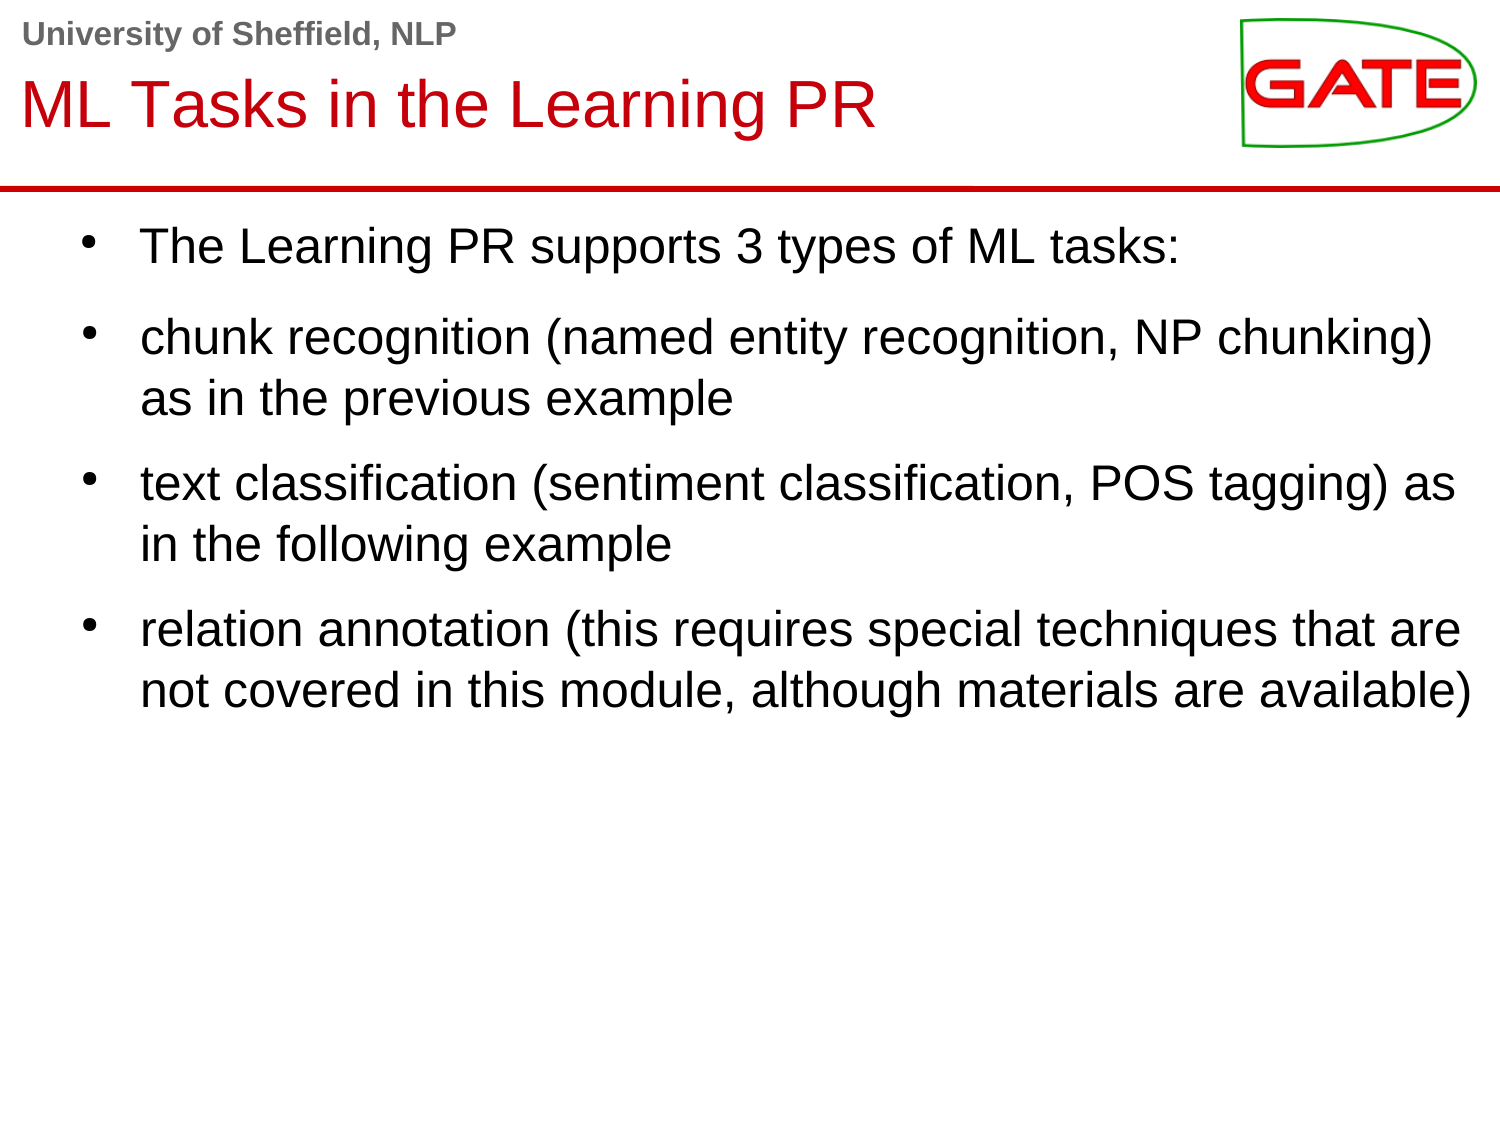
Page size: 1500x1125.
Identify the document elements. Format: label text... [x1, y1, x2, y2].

title ML Tasks in the Learning PR [41, 43, 1390, 245]
list The Learning PR supports 3 types of ML tasks: chunk recognition (named entity recognition, NP chunking) as in the previous example text classification (sentiment classification, POS tagging) as in the following example relation annotation (this requires special techniques that are not covered in this module, although materials are available) [74, 290, 1424, 1034]
picture [1240, 18, 1477, 148]
